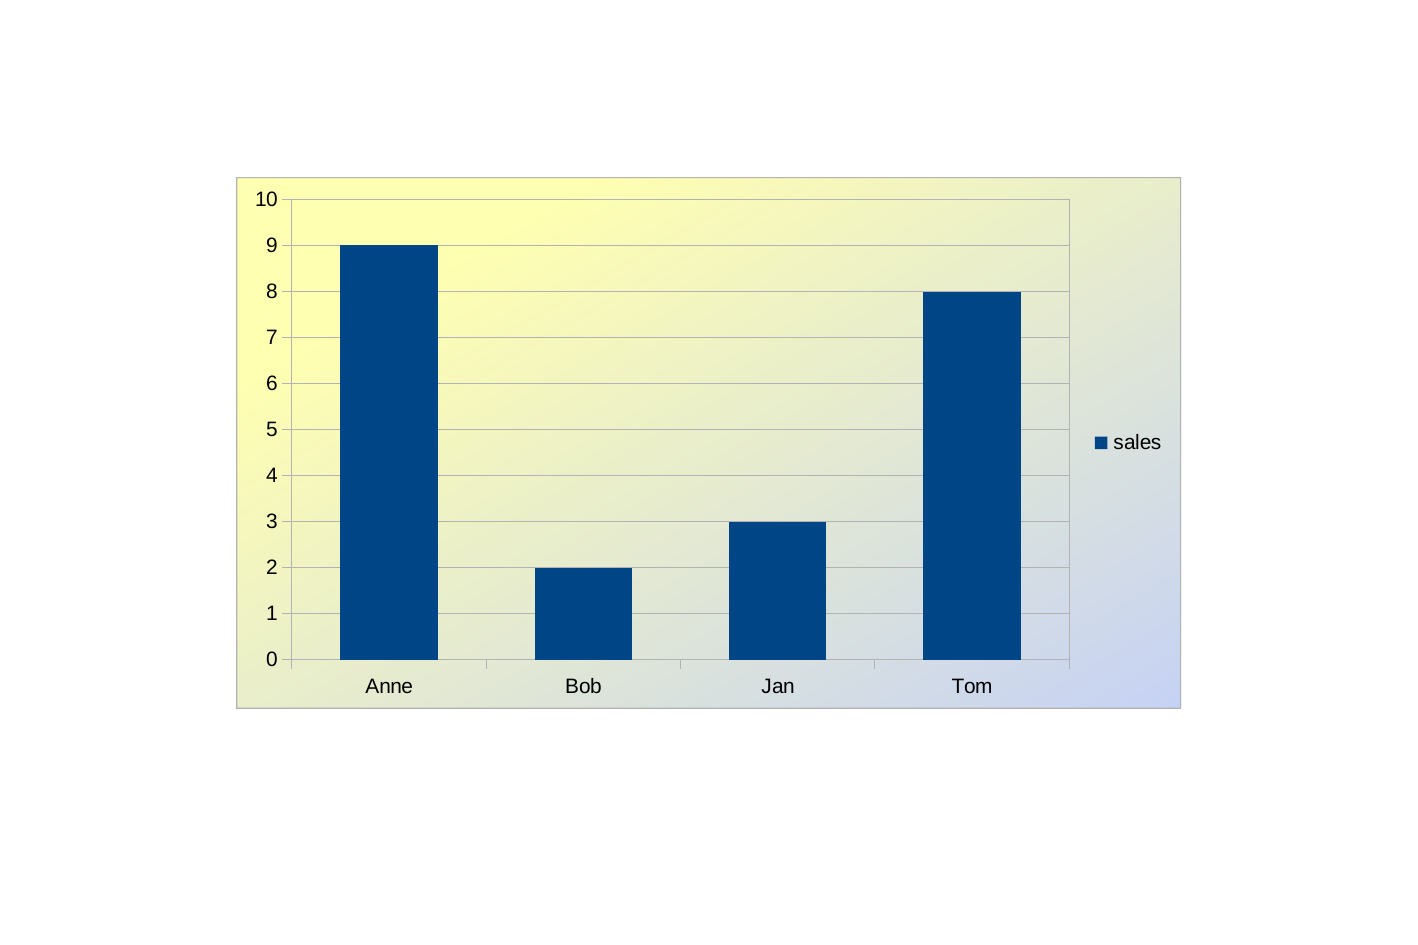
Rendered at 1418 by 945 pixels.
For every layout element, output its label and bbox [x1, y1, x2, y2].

chart [236, 177, 1182, 709]
